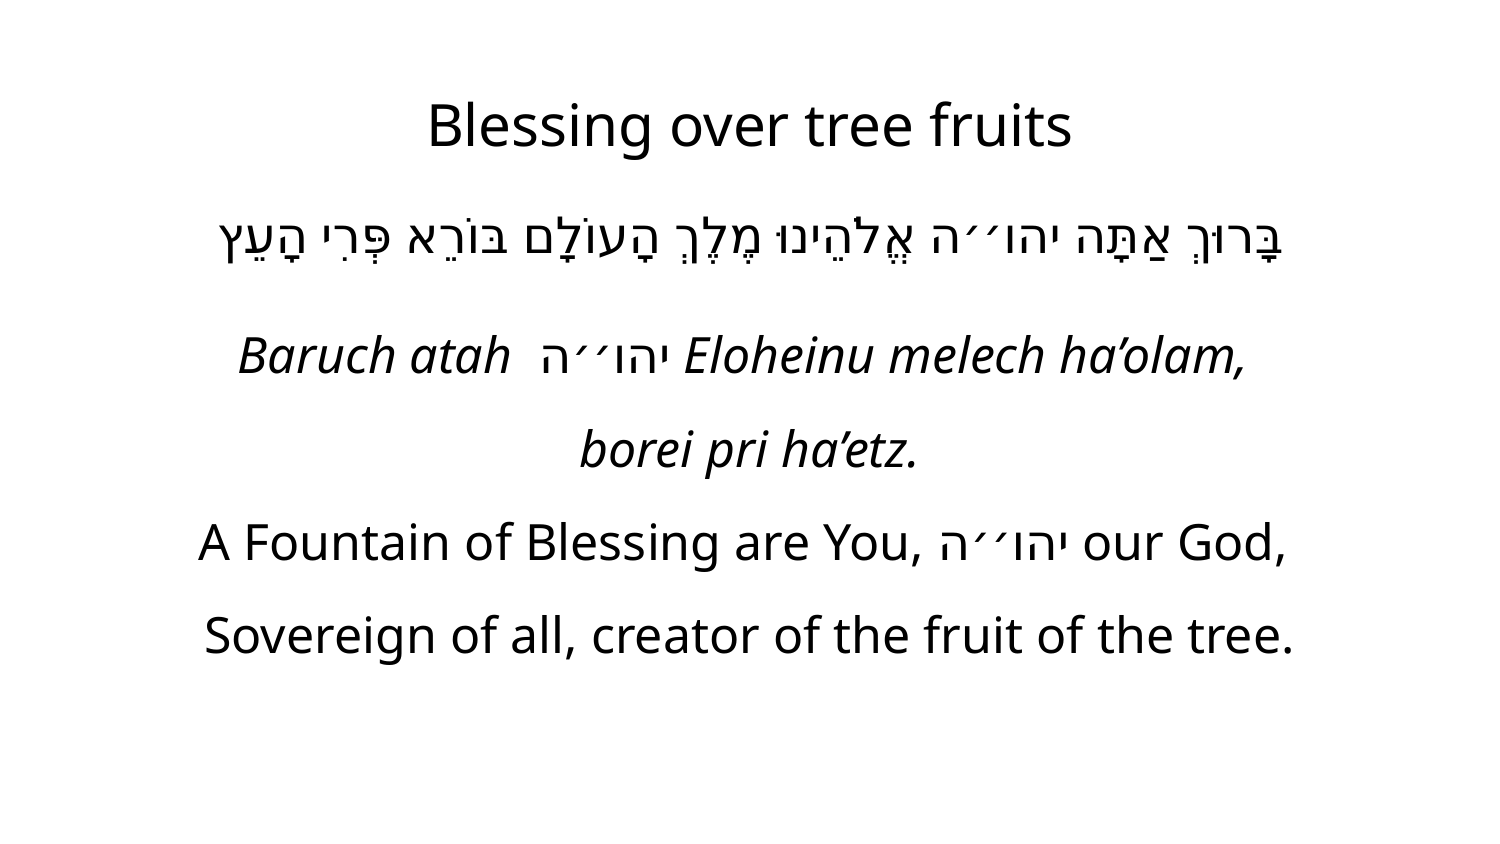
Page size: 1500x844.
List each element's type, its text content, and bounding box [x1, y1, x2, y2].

title Blessing over tree fruits [51, 72, 1449, 167]
list בָּרוּךְ אַתָּה יהו׳׳ה אֱלֹהֵינוּ מֶלֶךְ הָעוֹלָם בּוֹרֵא פְּרִי הָעֵץ Baruch atah יהו׳׳ה Eloheinu melech ha’olam, borei pri ha’etz. A Fountain of Blessing are You, יהו׳׳ה our God, Sovereign of all, creator of the fruit of the tree. [51, 189, 1449, 750]
